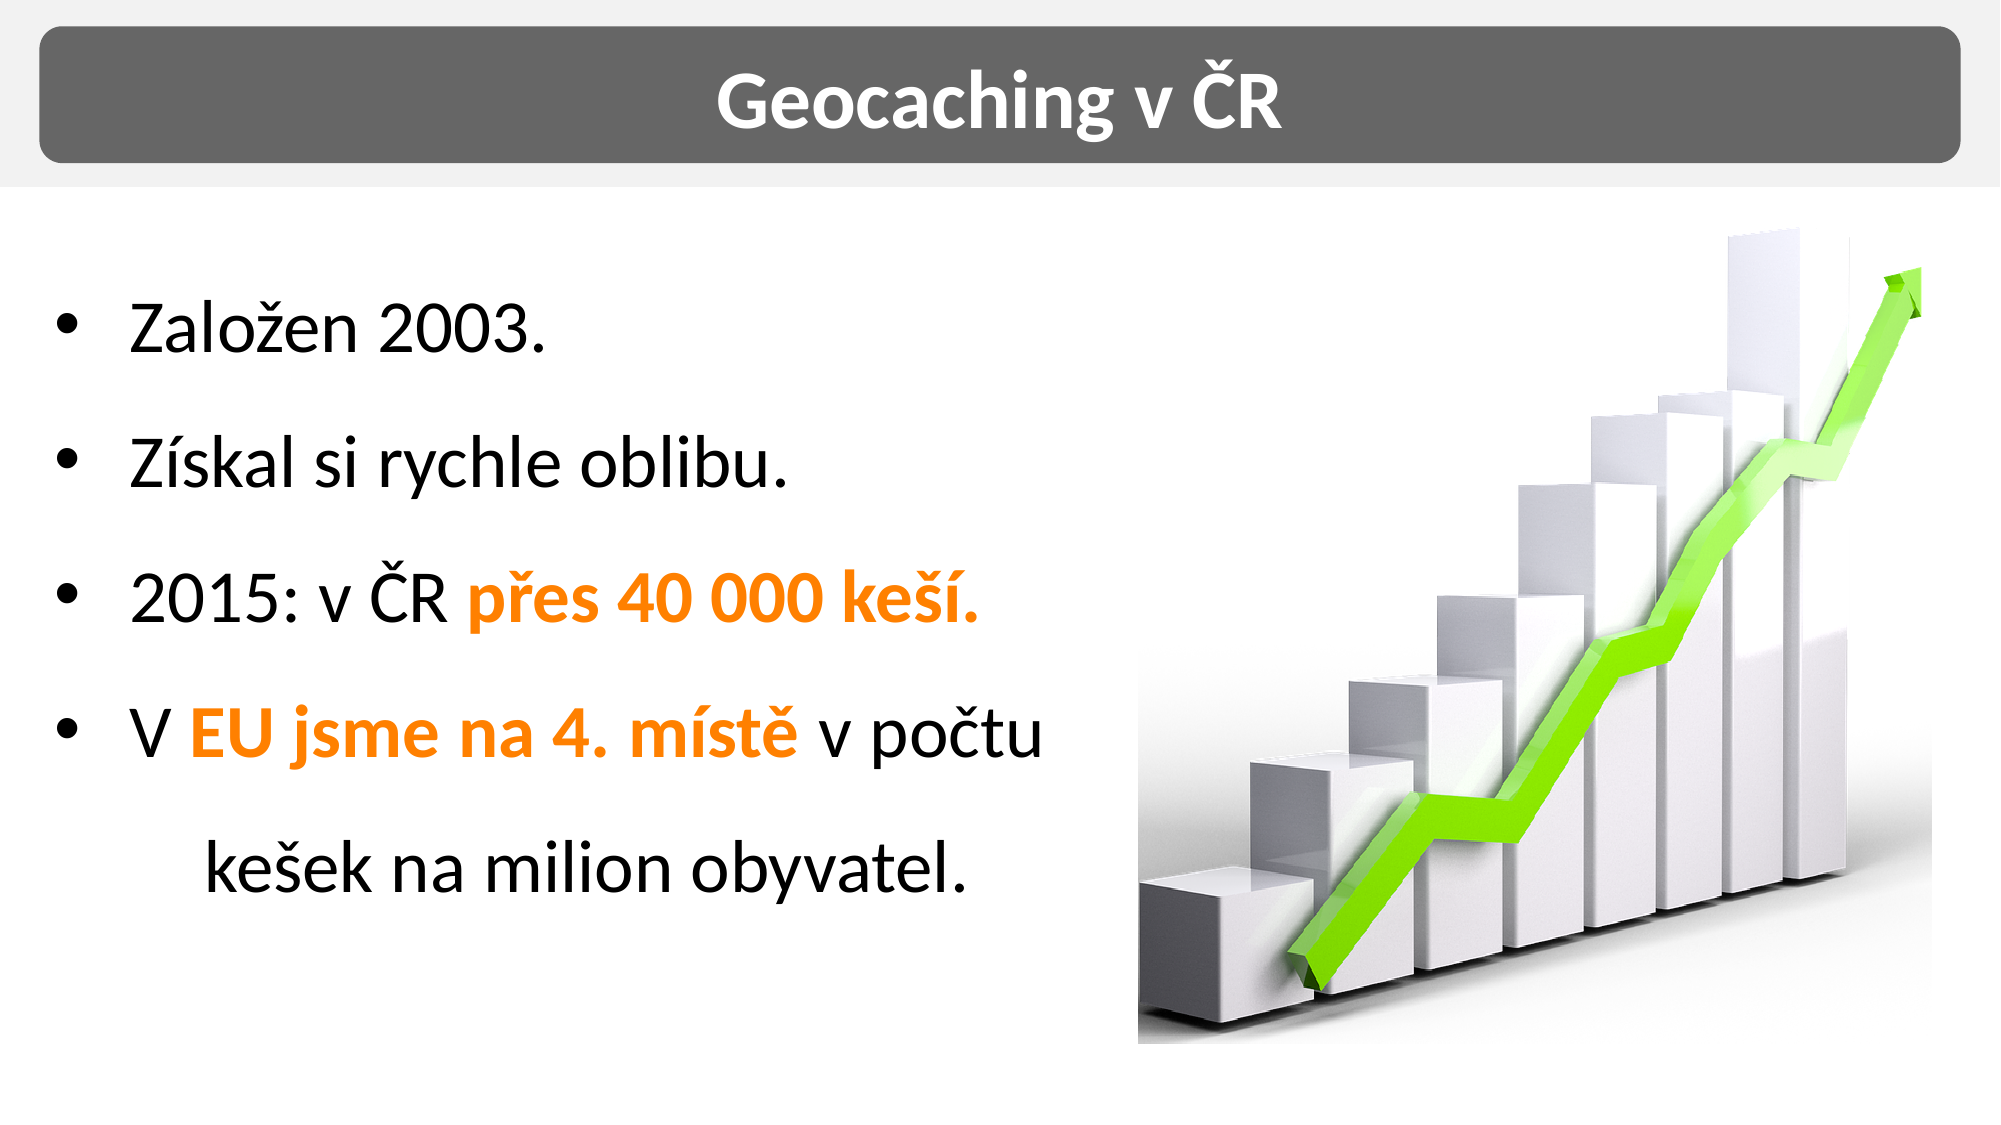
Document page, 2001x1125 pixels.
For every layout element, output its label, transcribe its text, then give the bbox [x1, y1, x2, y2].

text_box [0, 0, 2000, 187]
picture [1138, 224, 1932, 1044]
text_box Založen 2003. Získal si rychle oblibu. 2015: v ČR přes 40 000 keší. V EU jsme na 4. místě v počtu kešek na milion obyvatel. [39, 225, 1060, 915]
text_box Geocaching v ČR [39, 26, 1961, 164]
